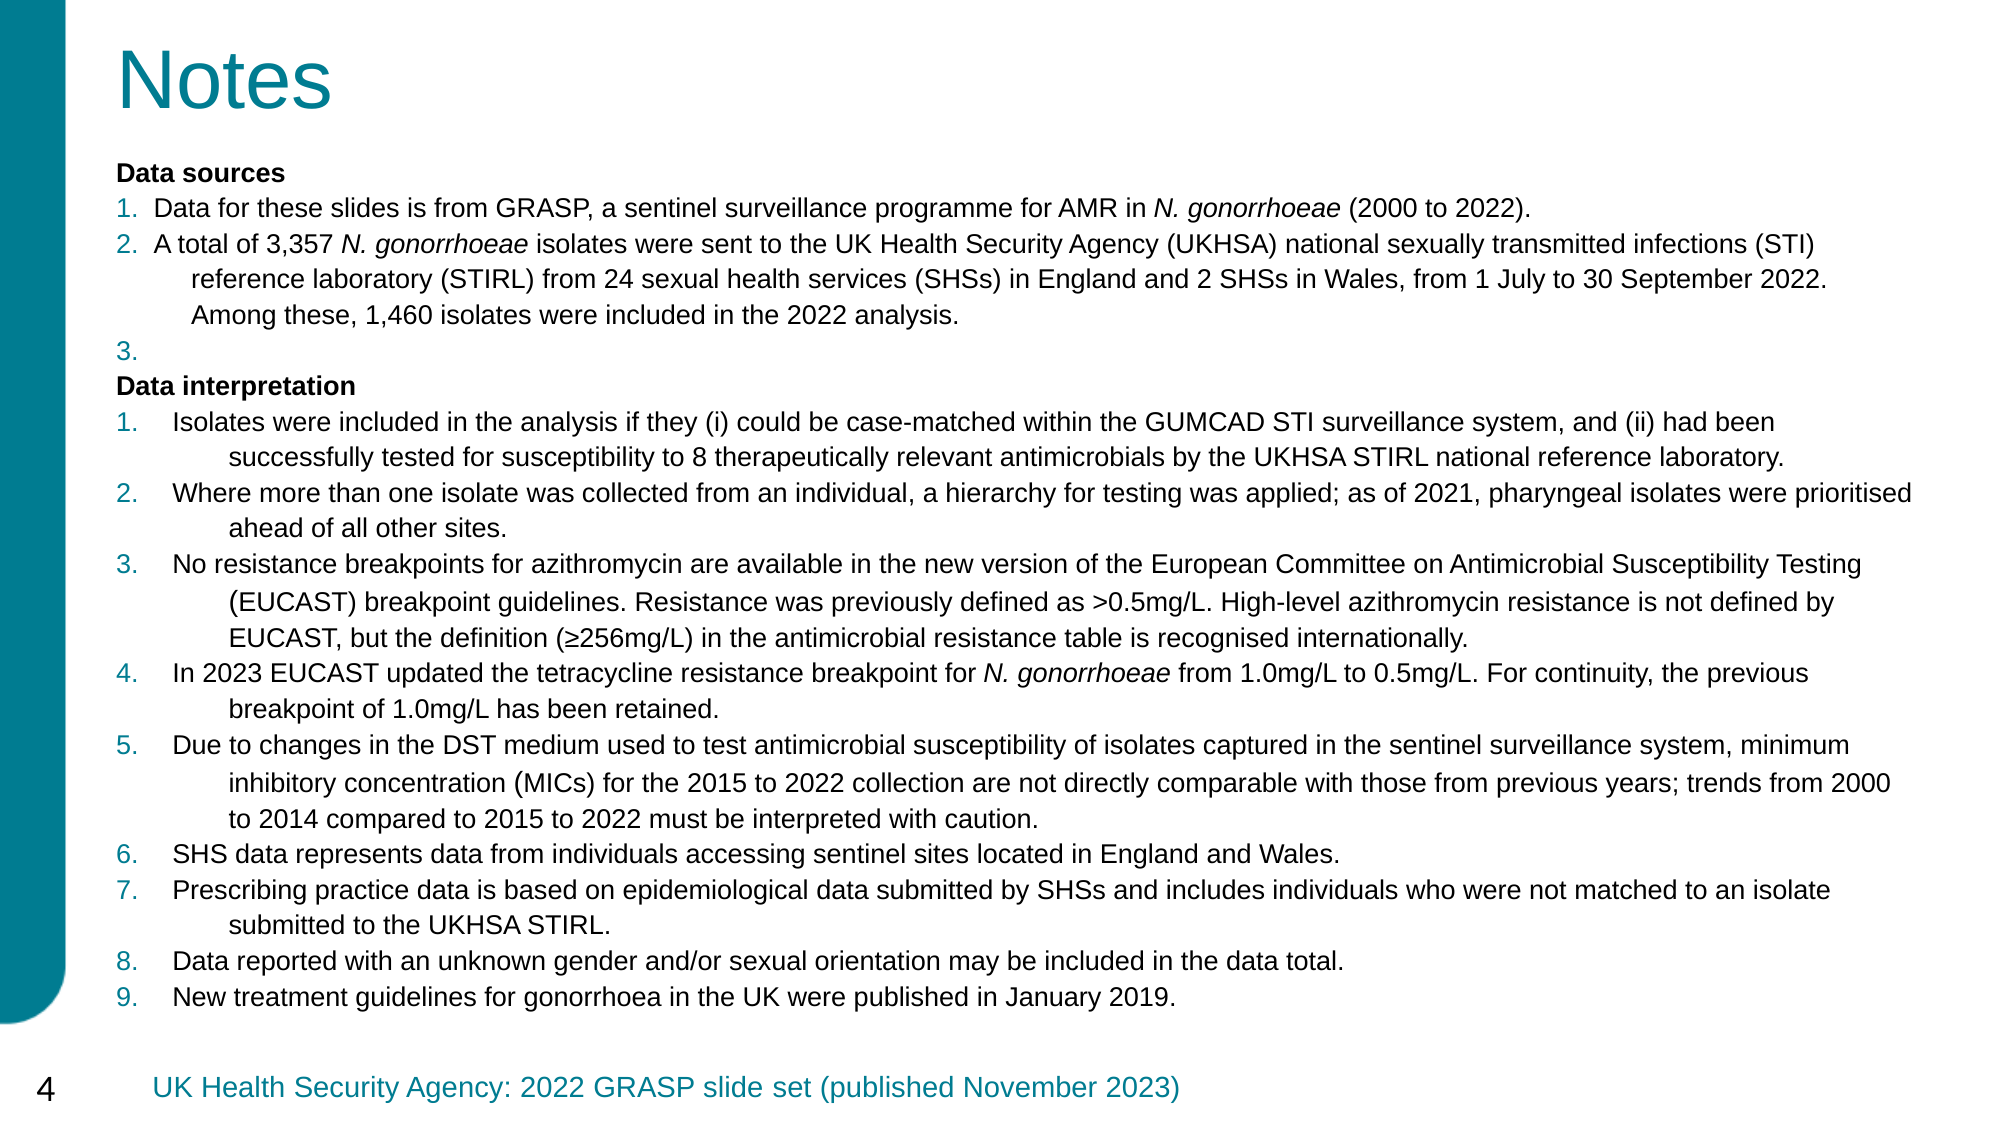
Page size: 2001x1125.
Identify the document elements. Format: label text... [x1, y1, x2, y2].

text_box UK Health Security Agency: 2022 GRASP slide set (published November 2023) [137, 1056, 1780, 1116]
list Data sources Data for these slides is from GRASP, a sentinel surveillance programme for AMR in N. gonorrhoeae (2000 to 2022). A total of 3,357 N. gonorrhoeae isolates were sent to the UK Health Security Agency (UKHSA) national sexually transmitted infections (STI) reference laboratory (STIRL) from 24 sexual health services (SHSs) in England and 2 SHSs in Wales, from 1 July to 30 September 2022. Among these, 1,460 isolates were included in the 2022 analysis. Data interpretation Isolates were included in the analysis if they (i) could be case-matched within the GUMCAD STI surveillance system, and (ii) had been successfully tested for susceptibility to 8 therapeutically relevant antimicrobials by the UKHSA STIRL national reference laboratory. Where more than one isolate was collected from an individual, a hierarchy for testing was applied; as of 2021, pharyngeal isolates were prioritised ahead of all other sites. No resistance breakpoints for azithromycin are available in the new version of the European Committee on Antimicrobial Susceptibility Testing (EUCAST) breakpoint guidelines. Resistance was previously defined as >0.5mg/L. High-level azithromycin resistance is not defined by EUCAST, but the definition (≥256mg/L) in the antimicrobial resistance table is recognised internationally. In 2023 EUCAST updated the tetracycline resistance breakpoint for N. gonorrhoeae from 1.0mg/L to 0.5mg/L. For continuity, the previous breakpoint of 1.0mg/L has been retained. Due to changes in the DST medium used to test antimicrobial susceptibility of isolates captured in the sentinel surveillance system, minimum inhibitory concentration (MICs) for the 2015 to 2022 collection are not directly comparable with those from previous years; trends from 2000 to 2014 compared to 2015 to 2022 must be interpreted with caution. SHS data represents data from individuals accessing sentinel sites located in England and Wales. Prescribing practice data is based on epidemiological data submitted by SHSs and includes individuals who were not matched to an isolate submitted to the UKHSA STIRL. Data reported with an unknown gender and/or sexual orientation may be included in the data total. New treatment guidelines for gonorrhoea in the UK were published in January 2019. [101, 144, 1926, 1036]
title Notes [101, 29, 1926, 144]
text_box [21, 1056, 120, 1117]
